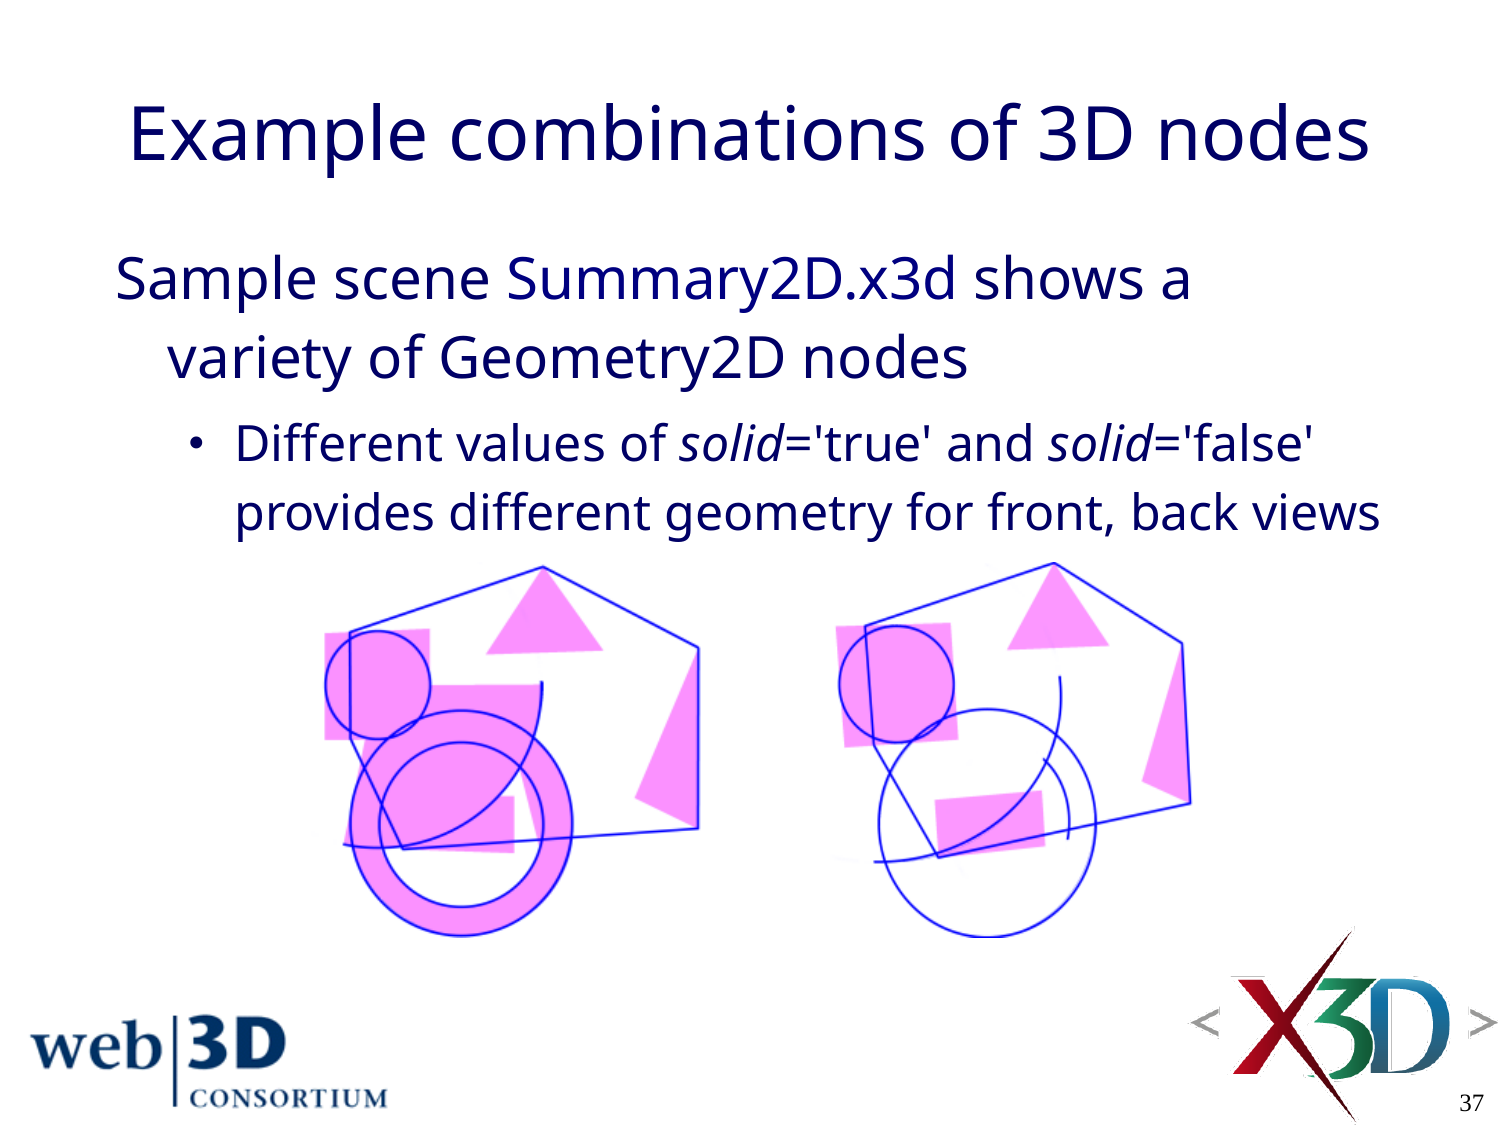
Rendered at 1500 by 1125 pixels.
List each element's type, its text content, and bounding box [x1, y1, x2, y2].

list Sample scene Summary2D.x3d shows a variety of Geometry2D nodes Different values of solid='true' and solid='false' provides different geometry for front, back views [112, 237, 1388, 986]
picture [311, 562, 725, 938]
title Example combinations of 3D nodes [112, 37, 1388, 226]
picture [1187, 926, 1500, 1125]
picture [12, 998, 413, 1118]
picture [825, 562, 1201, 938]
